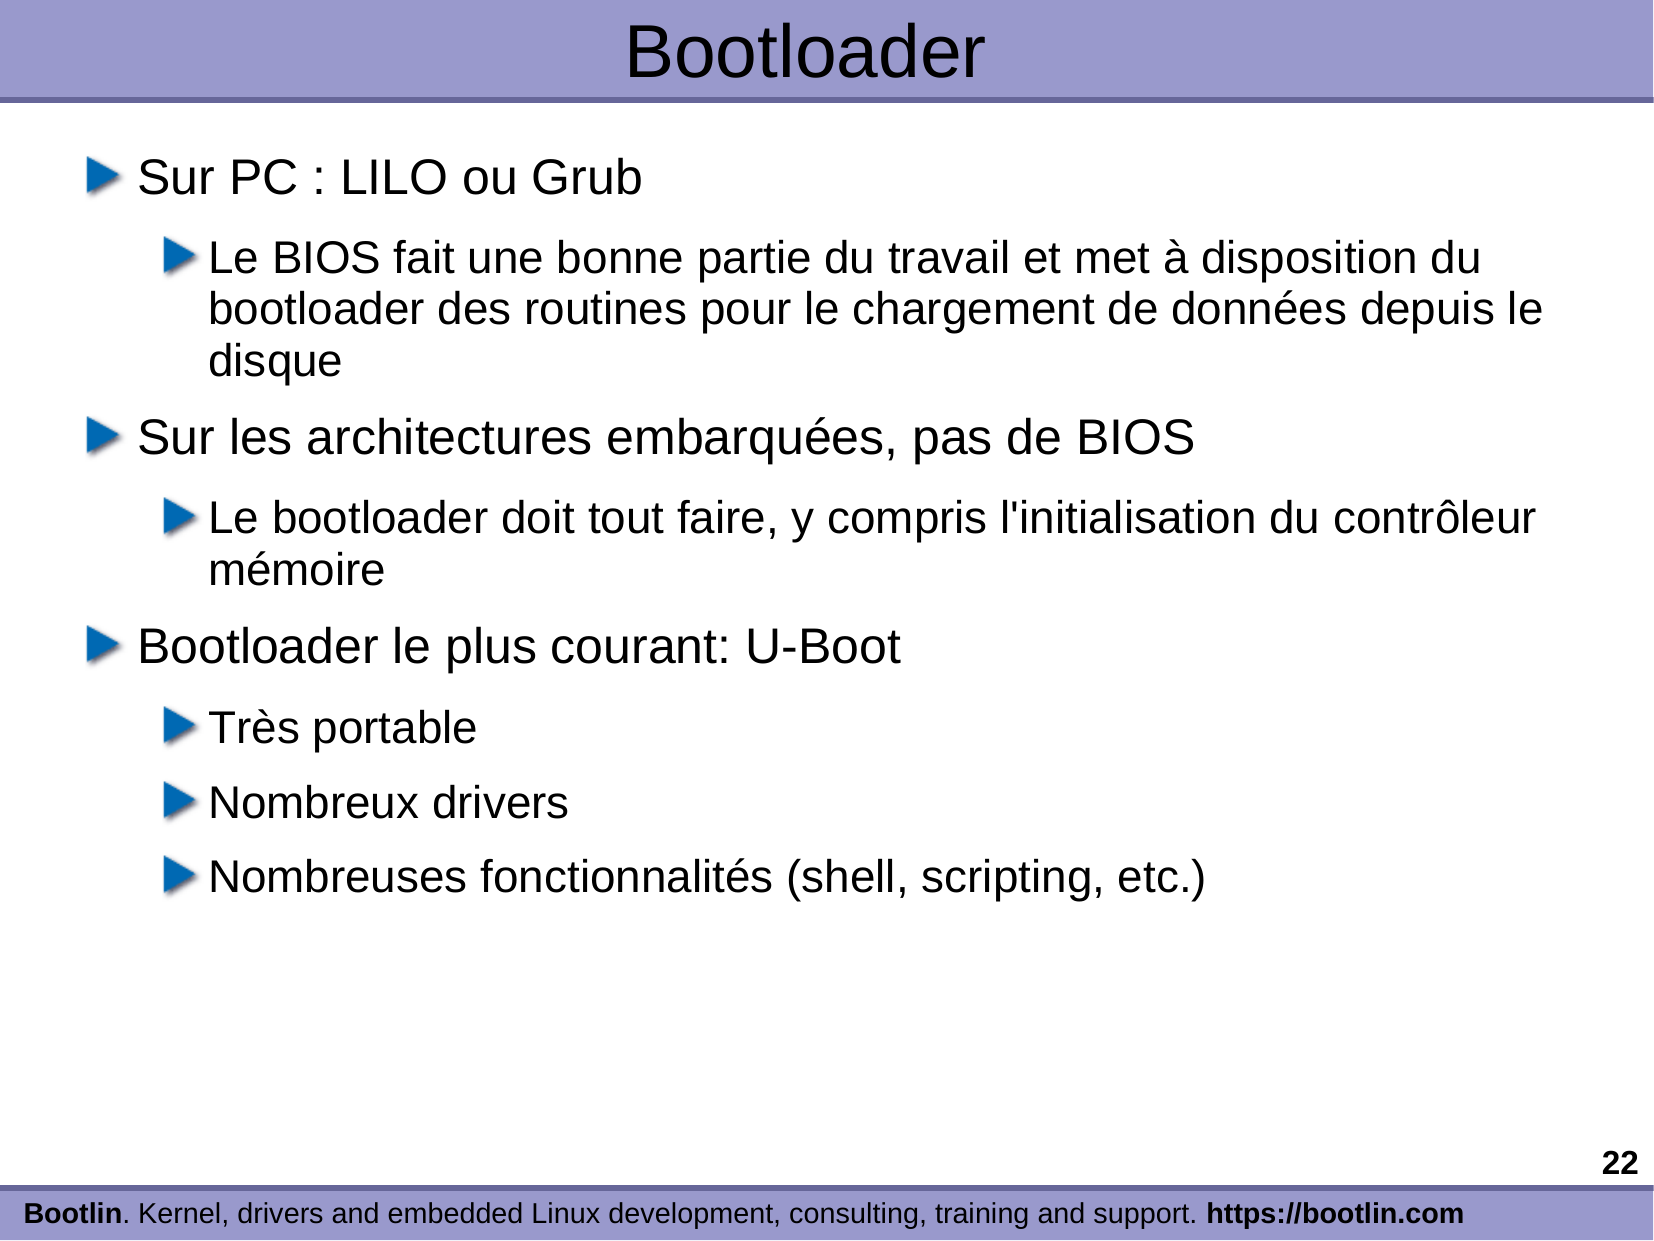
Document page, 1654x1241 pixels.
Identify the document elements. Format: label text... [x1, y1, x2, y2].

title Bootloader [60, 5, 1551, 97]
list Sur PC : LILO ou Grub Le BIOS fait une bonne partie du travail et met à disposition du bootloader des routines pour le chargement de données depuis le disque Sur les architectures embarquées, pas de BIOS Le bootloader doit tout faire, y compris l'initialisation du contrôleur mémoire Bootloader le plus courant: U-Boot Très portable Nombreux drivers Nombreuses fonctionnalités (shell, scripting, etc.) [66, 149, 1585, 1119]
